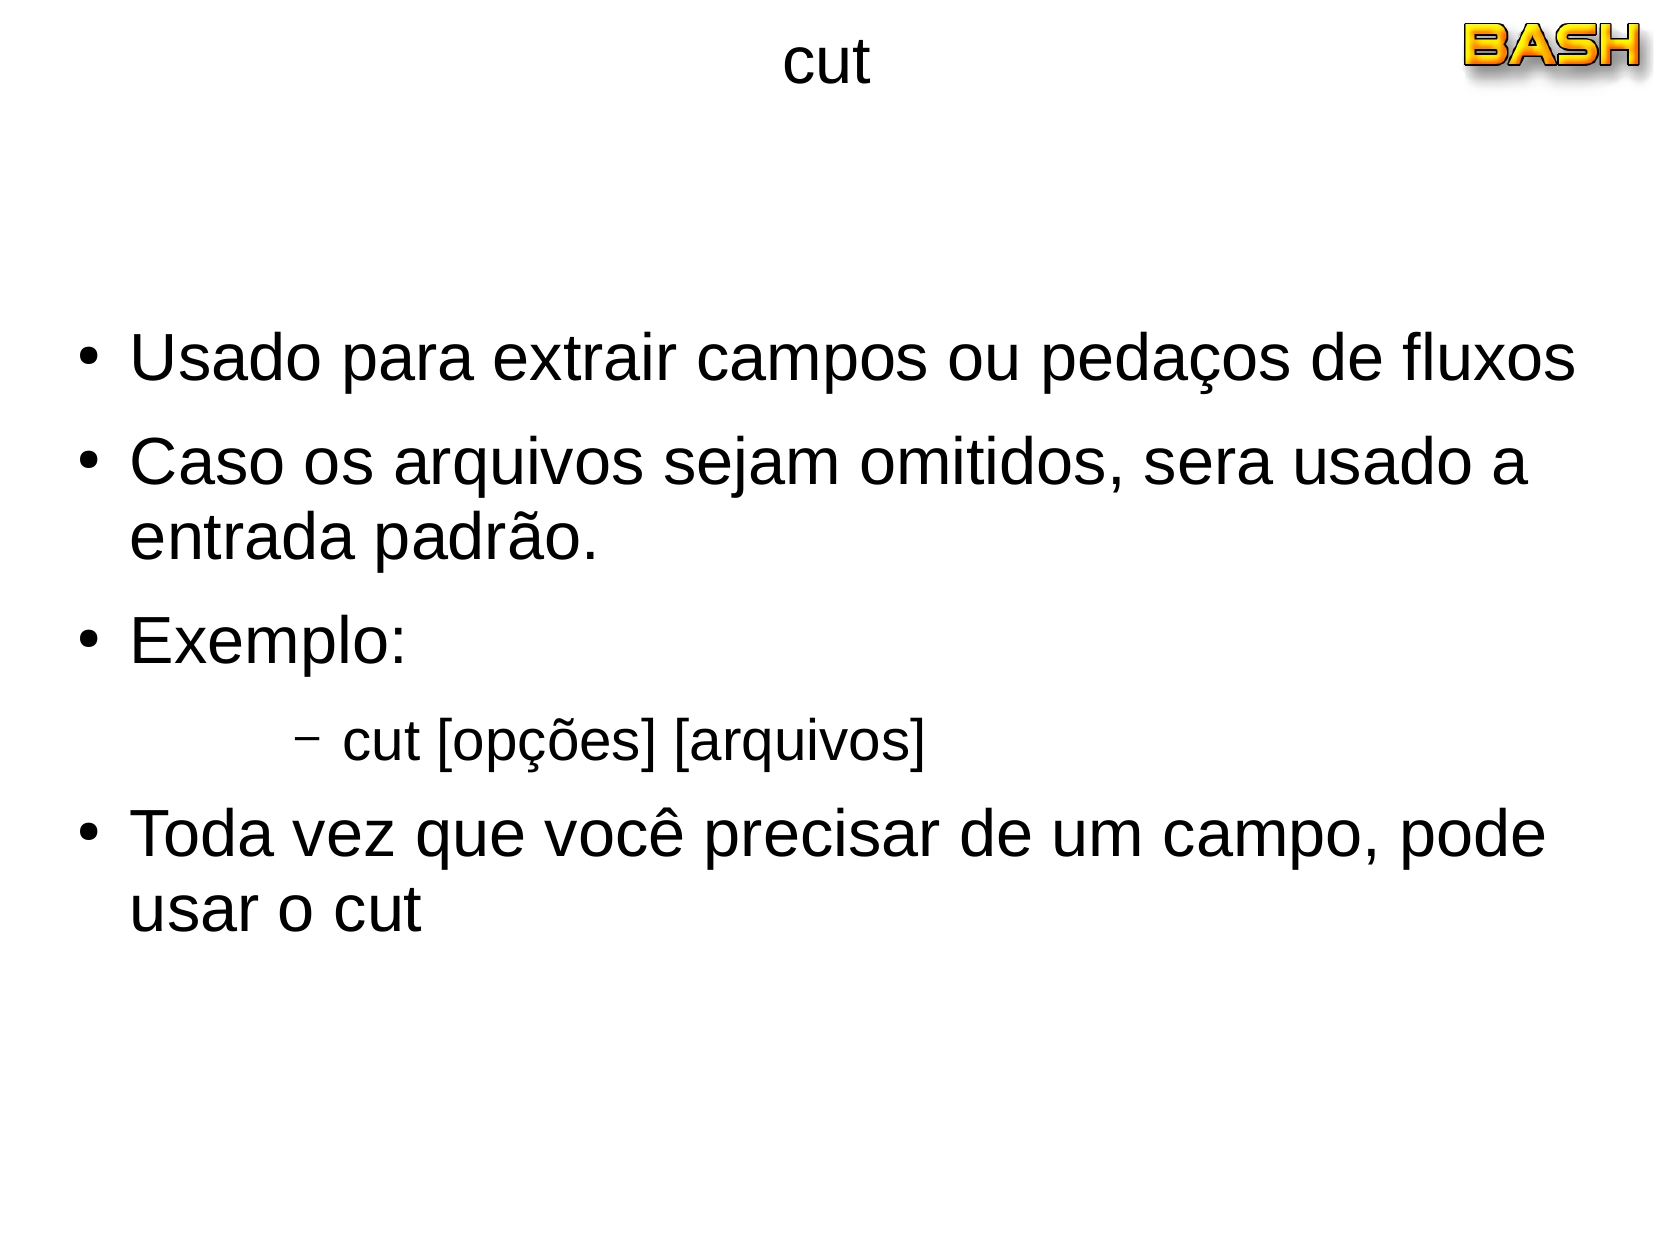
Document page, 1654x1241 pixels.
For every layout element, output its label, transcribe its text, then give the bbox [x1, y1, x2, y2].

title cut [82, 22, 1571, 98]
list Usado para extrair campos ou pedaços de fluxos Caso os arquivos sejam omitidos, sera usado a entrada padrão. Exemplo: cut [opções] [arquivos] Toda vez que você precisar de um campo, pode usar o cut [59, 319, 1595, 946]
picture [1450, 0, 1654, 96]
